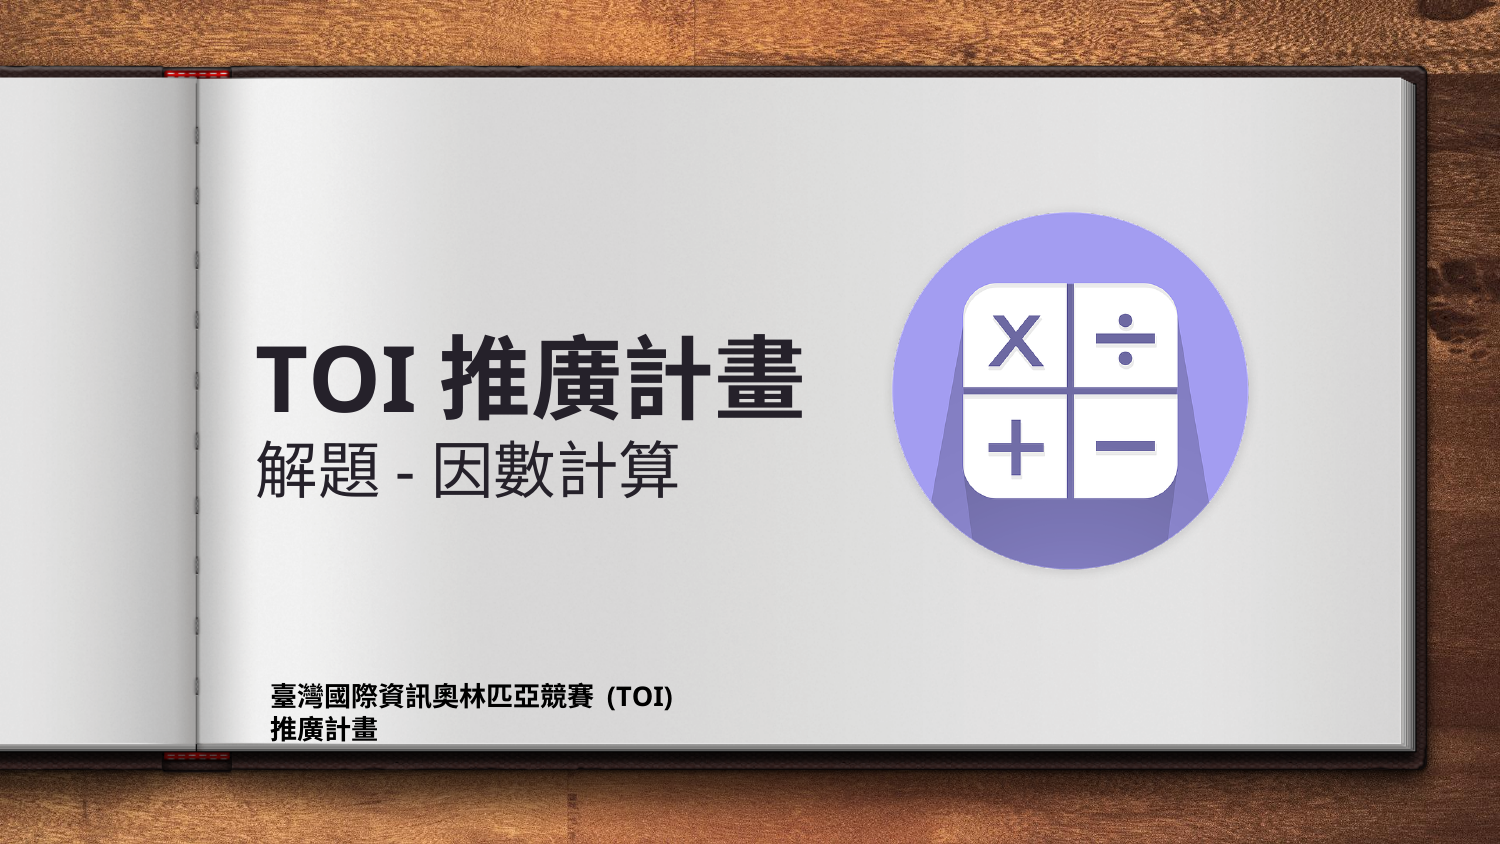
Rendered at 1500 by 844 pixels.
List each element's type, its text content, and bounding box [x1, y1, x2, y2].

picture [870, 190, 1270, 591]
text_box TOI推廣計畫 解題-因數計算 [240, 262, 870, 565]
